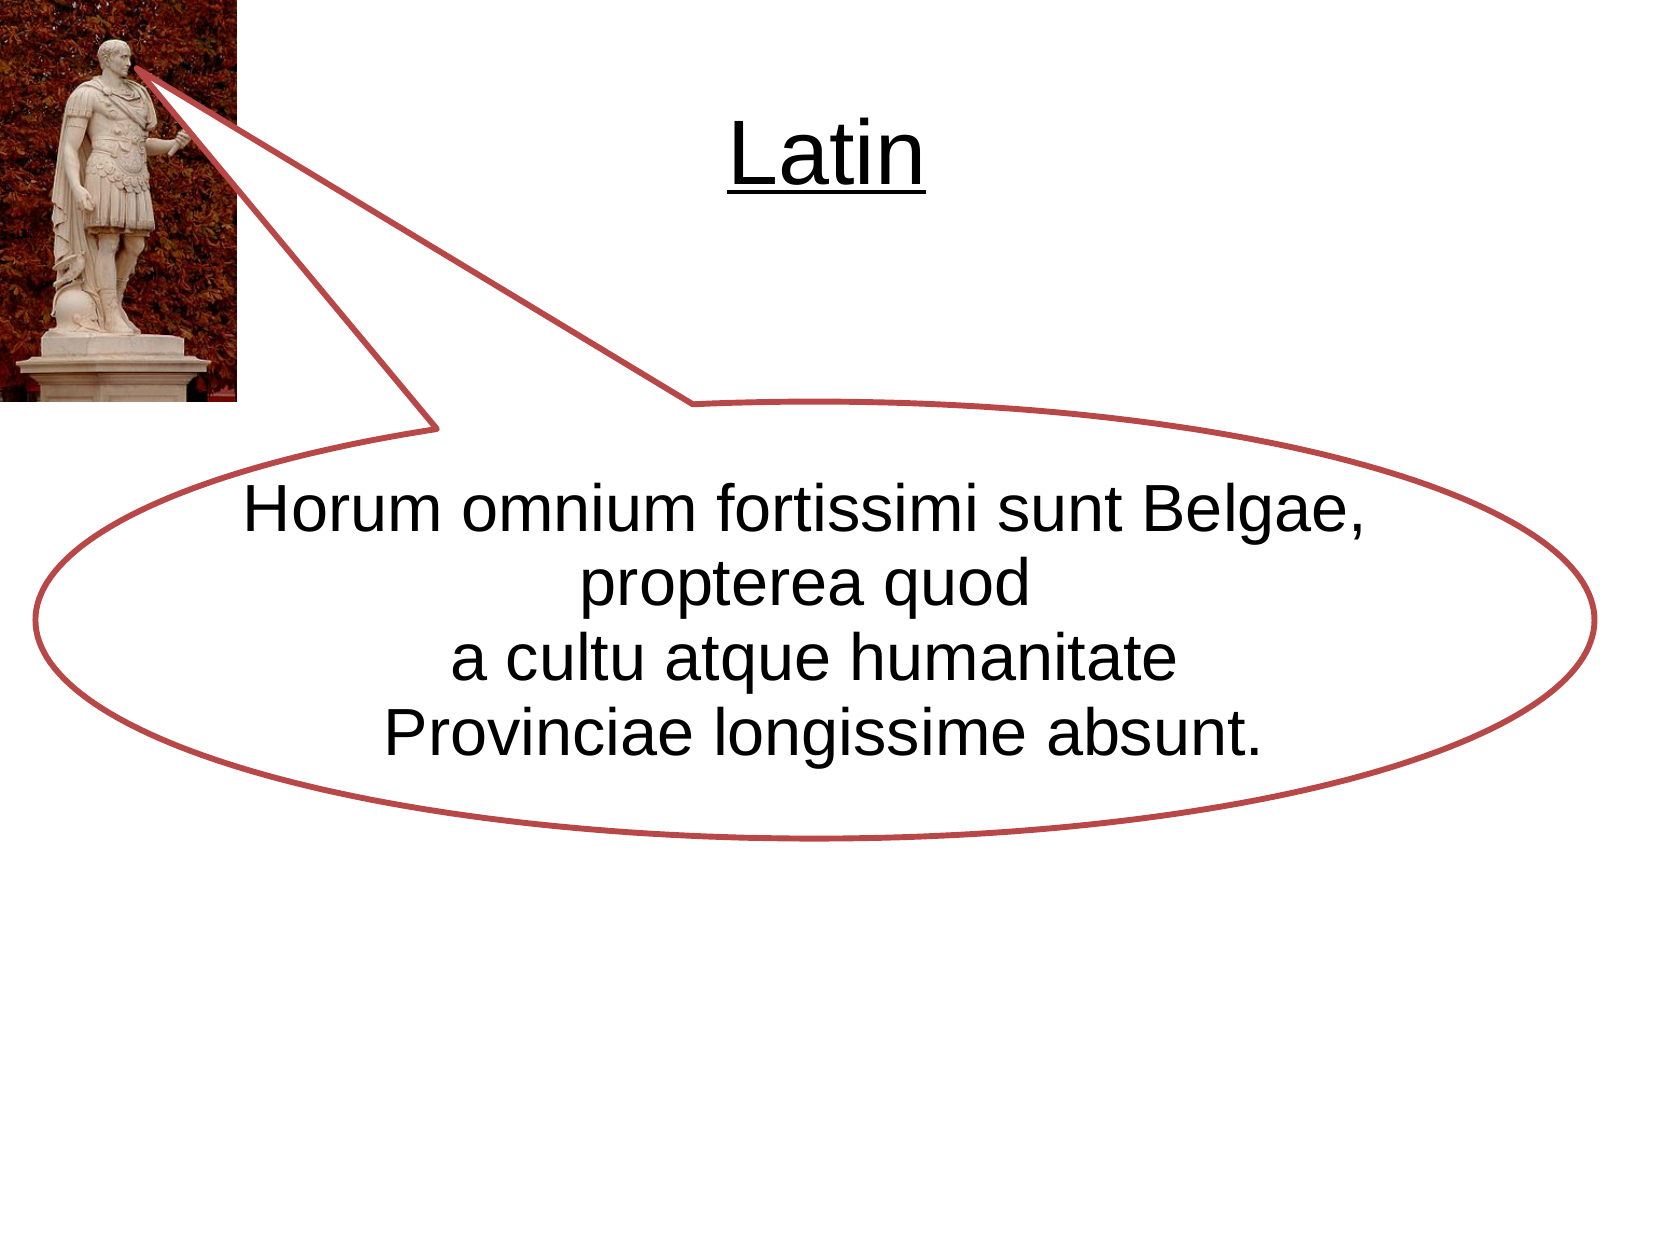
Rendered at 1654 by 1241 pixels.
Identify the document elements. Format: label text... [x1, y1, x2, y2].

picture [0, 0, 237, 402]
text_box Horum omnium fortissimi sunt Belgae, propterea quod a cultu atque humanitate Provinciae longissime absunt. [35, 68, 1595, 839]
title Latin [82, 49, 1571, 257]
